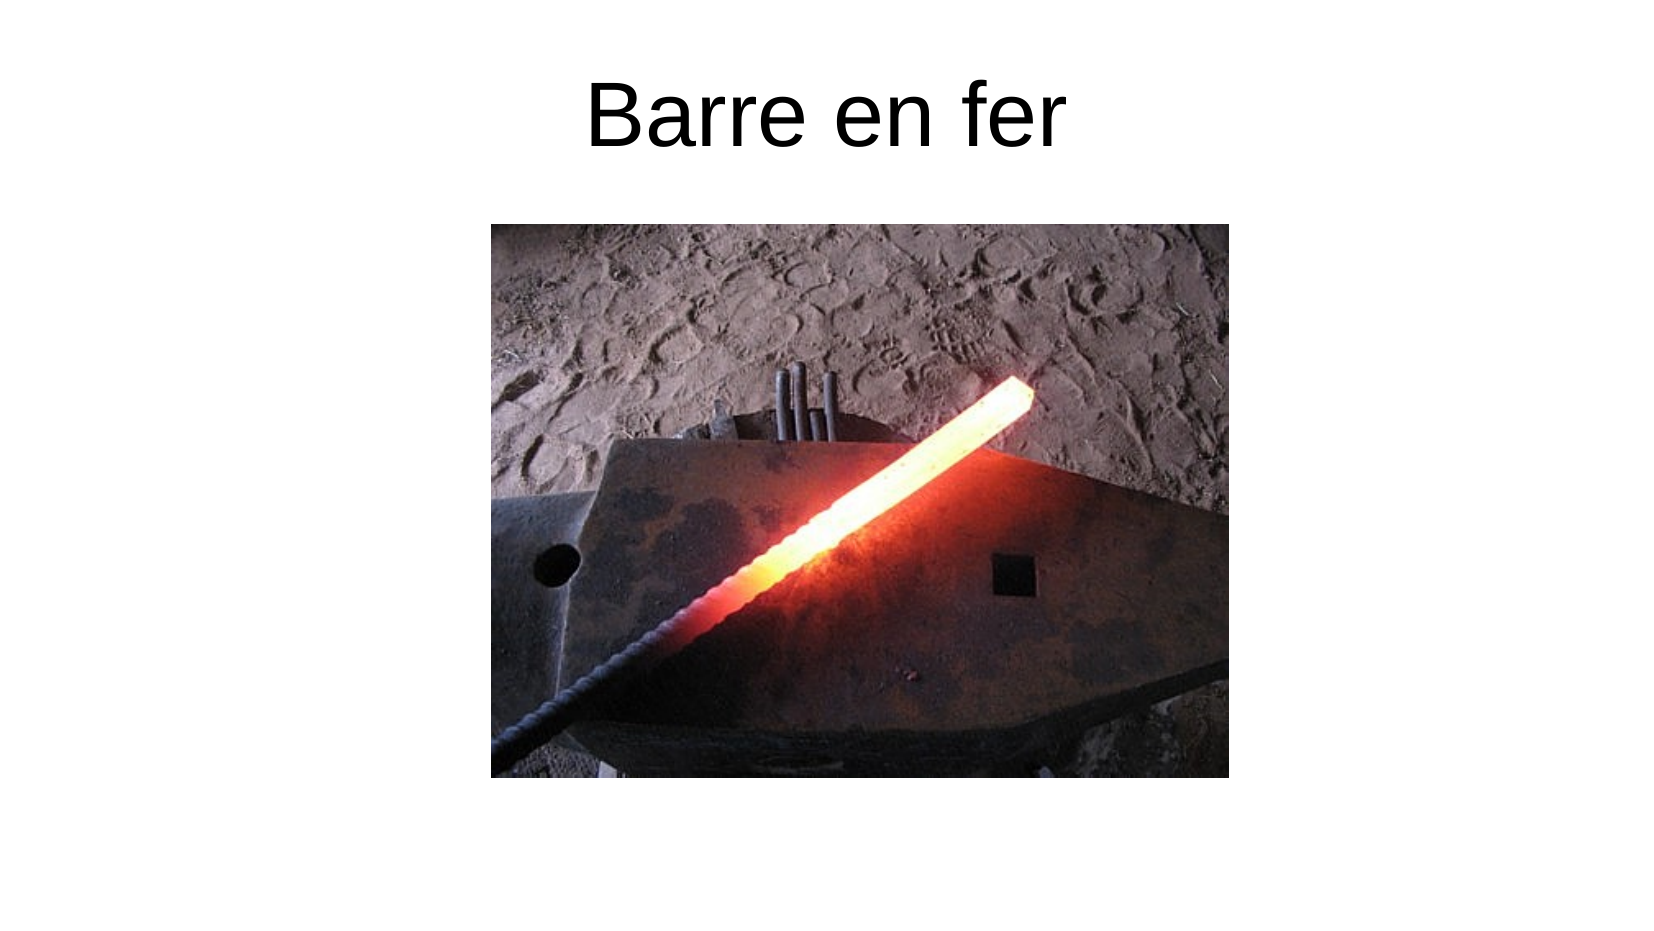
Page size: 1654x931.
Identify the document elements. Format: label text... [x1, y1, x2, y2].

picture [491, 224, 1229, 778]
title Barre en fer [82, 37, 1571, 193]
